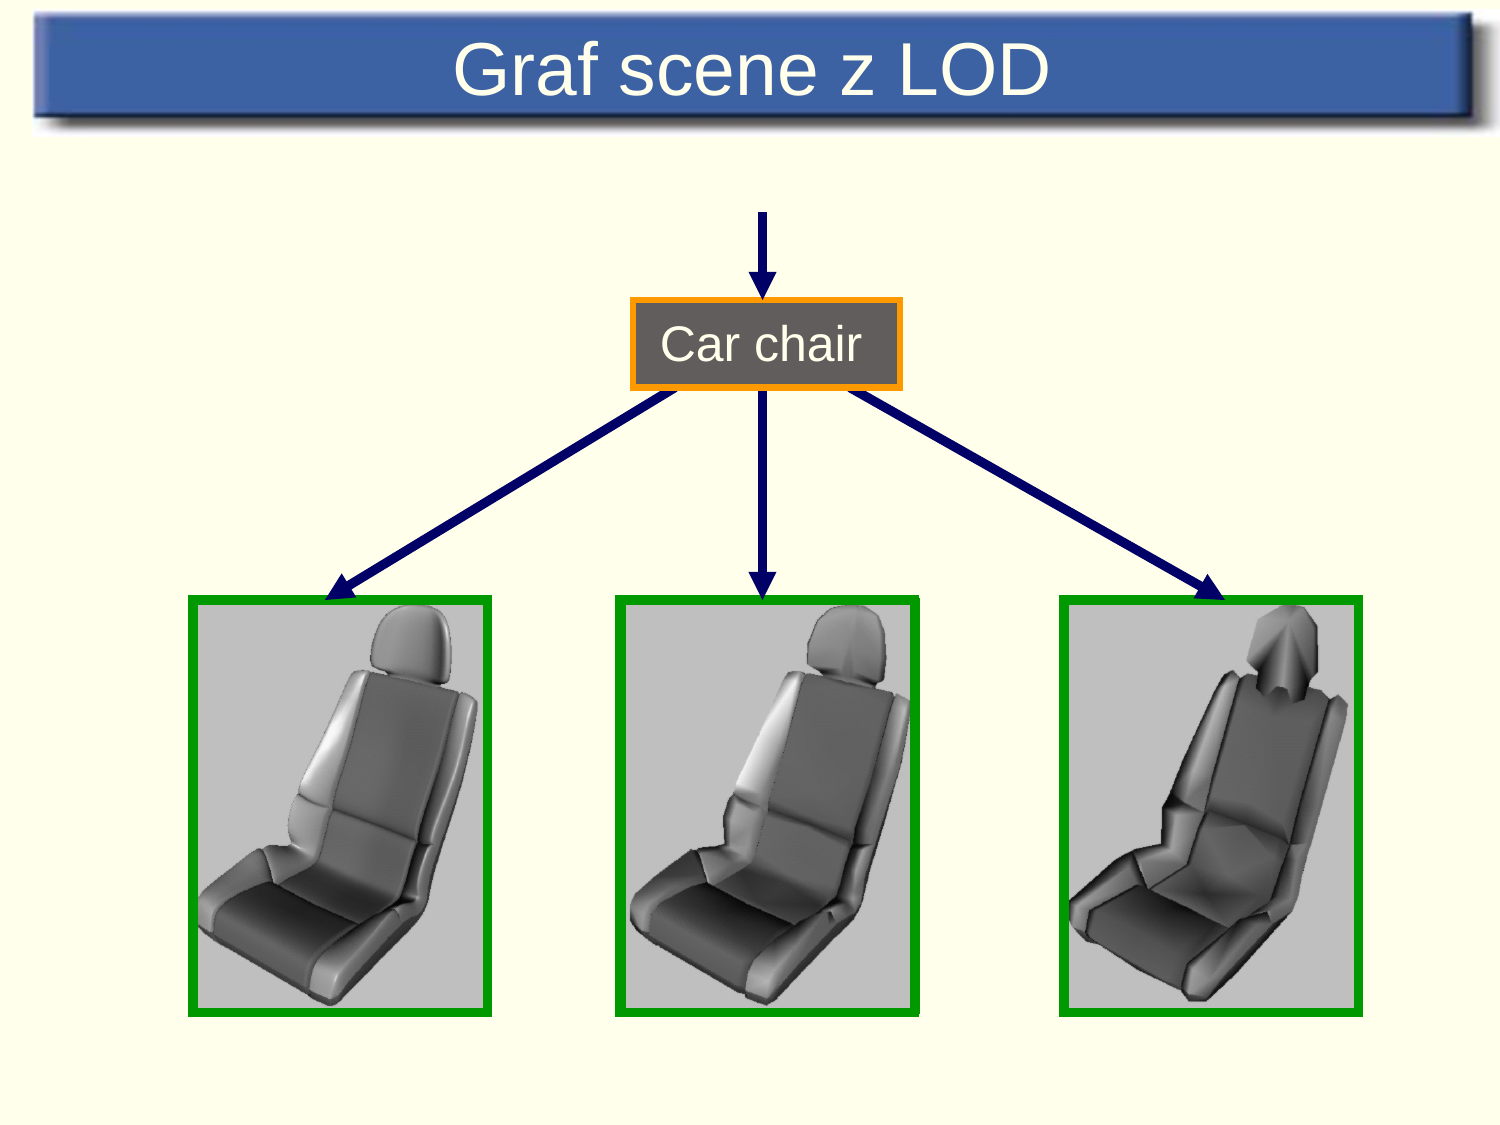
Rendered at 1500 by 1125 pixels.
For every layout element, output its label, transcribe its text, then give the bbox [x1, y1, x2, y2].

picture [198, 605, 483, 1008]
picture [32, 9, 1500, 137]
picture [625, 605, 910, 1008]
text_box Car chair [645, 303, 878, 379]
picture [1069, 605, 1354, 1008]
title Graf scene z LOD [96, 6, 1409, 120]
text_box [633, 299, 900, 388]
